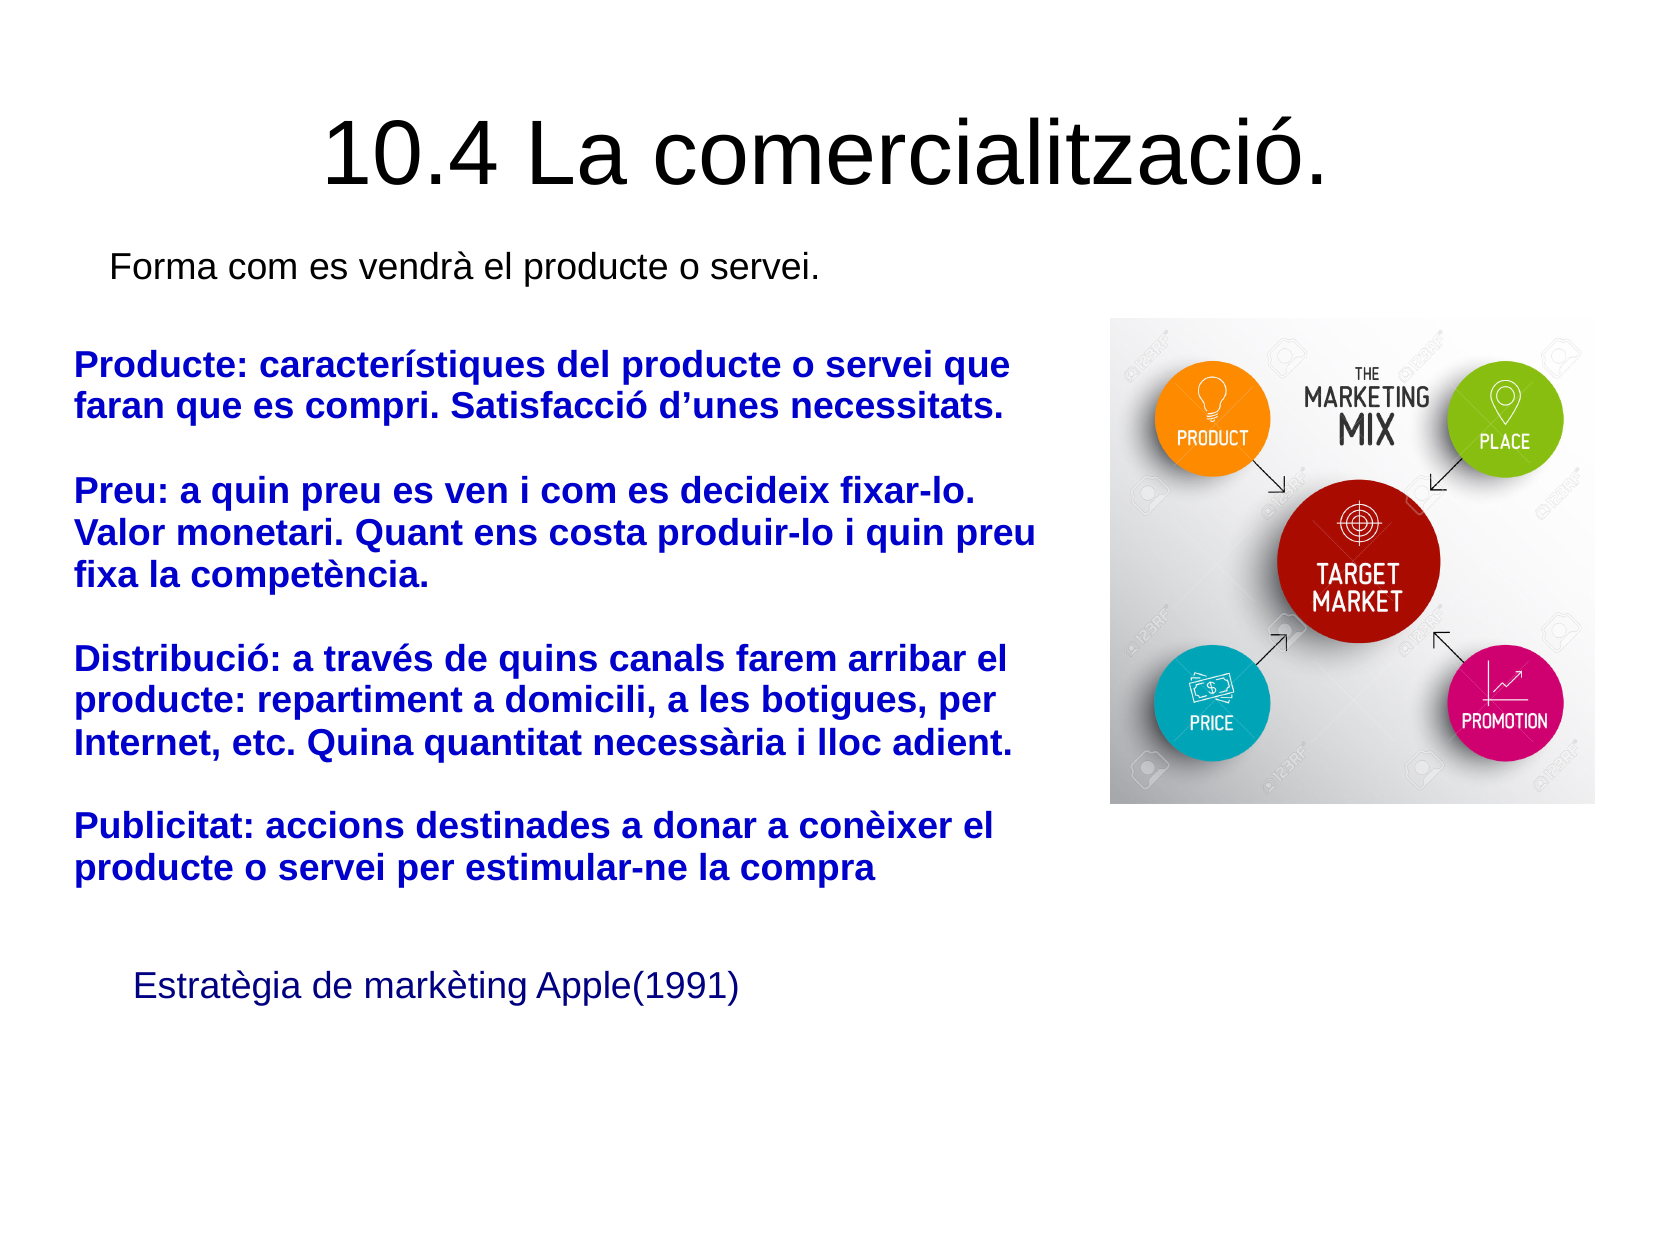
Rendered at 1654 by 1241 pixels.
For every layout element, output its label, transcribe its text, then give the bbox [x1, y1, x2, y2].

text_box Producte: característiques del producte o servei que faran que es compri. Satisfacció d’unes necessitats. Preu: a quin preu es ven i com es decideix fixar-lo. Valor monetari. Quant ens costa produir-lo i quin preu fixa la competència. Distribució: a través de quins canals farem arribar el producte: repartiment a domicili, a les botigues, per Internet, etc. Quina quantitat necessària i lloc adient. Publicitat: accions destinades a donar a conèixer el producte o servei per estimular-ne la compra [59, 335, 1063, 1028]
text_box Forma com es vendrà el producte o servei. [94, 238, 1394, 296]
text_box Estratègia de markèting Apple(1991) [118, 957, 863, 1028]
title 10.4 La comercialització. [82, 49, 1571, 257]
picture [1110, 318, 1595, 804]
